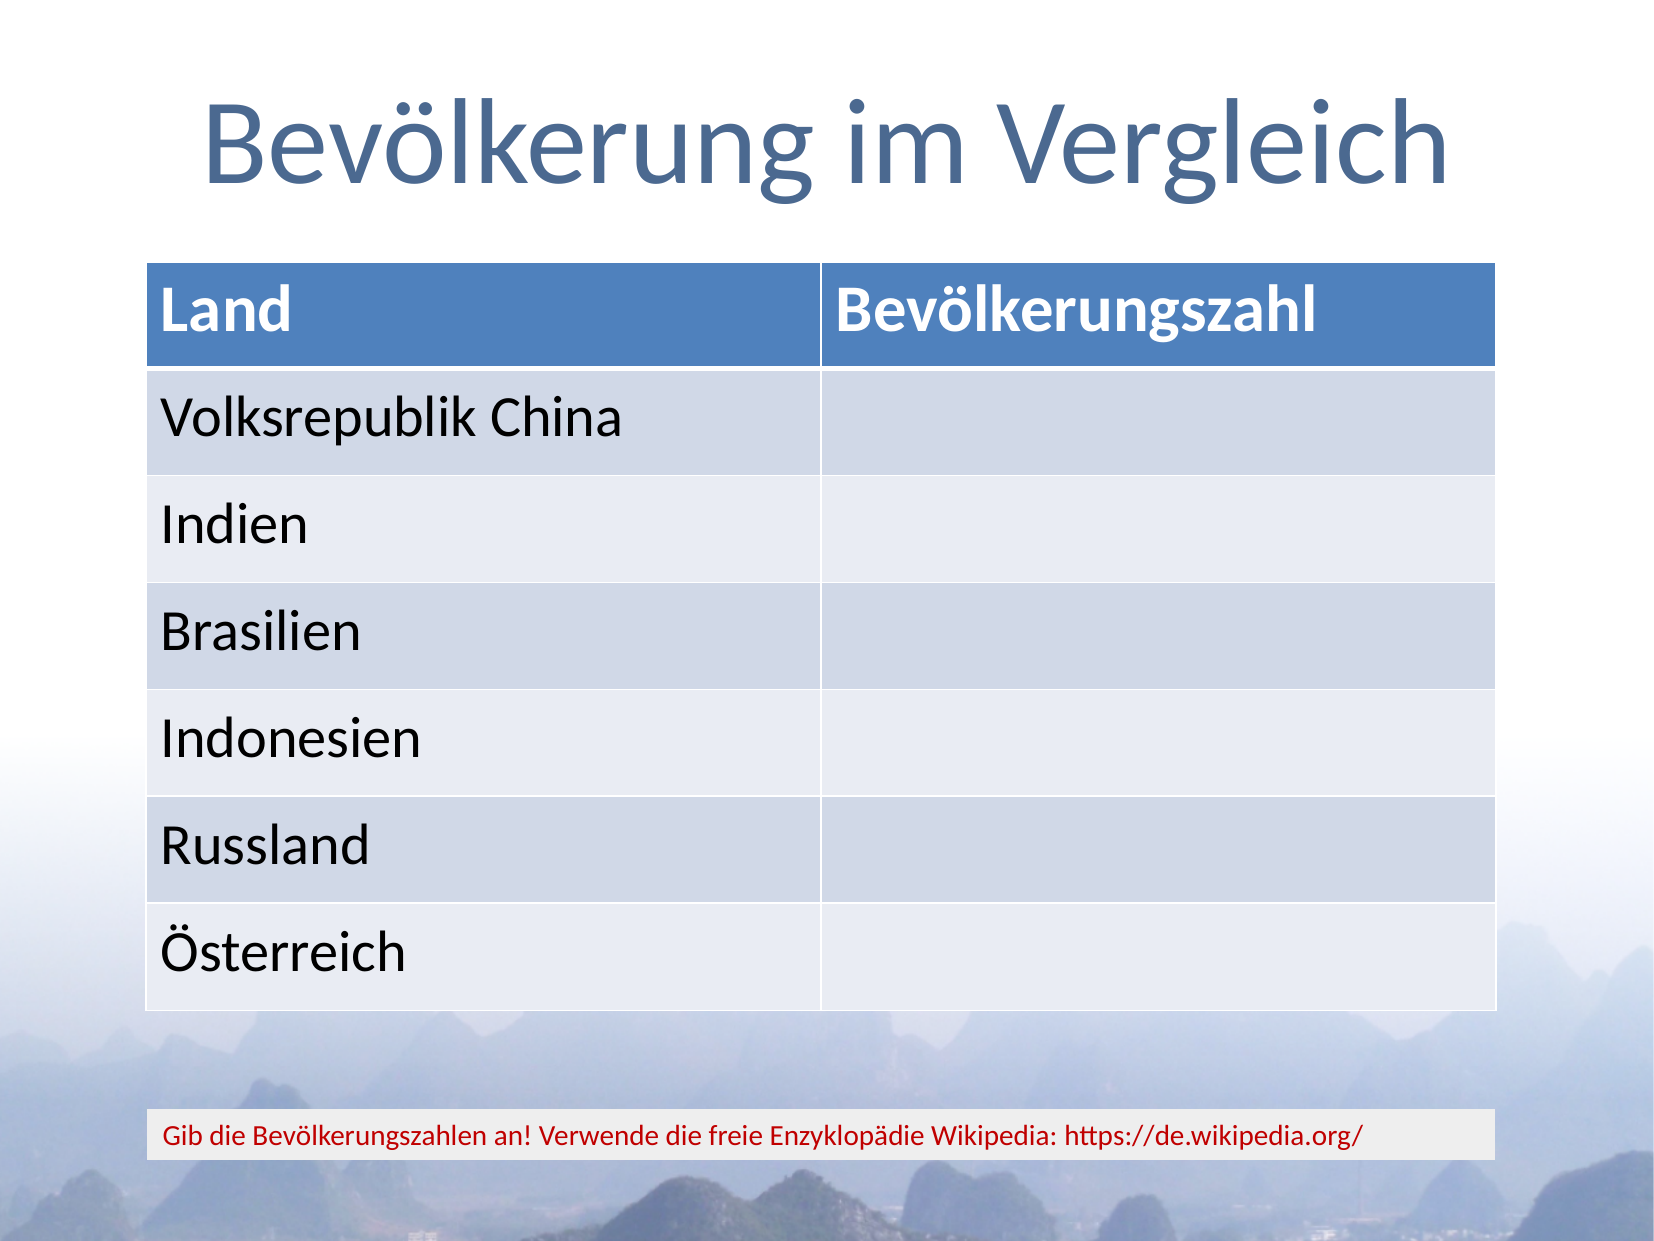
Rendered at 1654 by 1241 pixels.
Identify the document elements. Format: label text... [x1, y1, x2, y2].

table_cell [822, 797, 1495, 902]
table_cell [822, 476, 1495, 582]
table_cell Indien [147, 476, 820, 582]
table_cell Österreich [147, 904, 820, 1010]
text_box Gib die Bevölkerungszahlen an! Verwende die freie Enzyklopädie Wikipedia: https://de.wikipedia.org/ [147, 1109, 1495, 1160]
table_cell Indonesien [147, 690, 820, 795]
table_header Land [147, 263, 820, 366]
table_cell [822, 583, 1495, 689]
table_cell [822, 690, 1495, 795]
table_header Bevölkerungszahl [822, 263, 1495, 366]
picture [0, 3, 1654, 1241]
table_cell Volksrepublik China [147, 371, 820, 475]
title Bevölkerung im Vergleich [82, 49, 1571, 257]
table_cell Brasilien [147, 583, 820, 689]
table_cell [822, 371, 1495, 475]
table_cell Russland [147, 797, 820, 902]
table_cell [822, 904, 1495, 1010]
